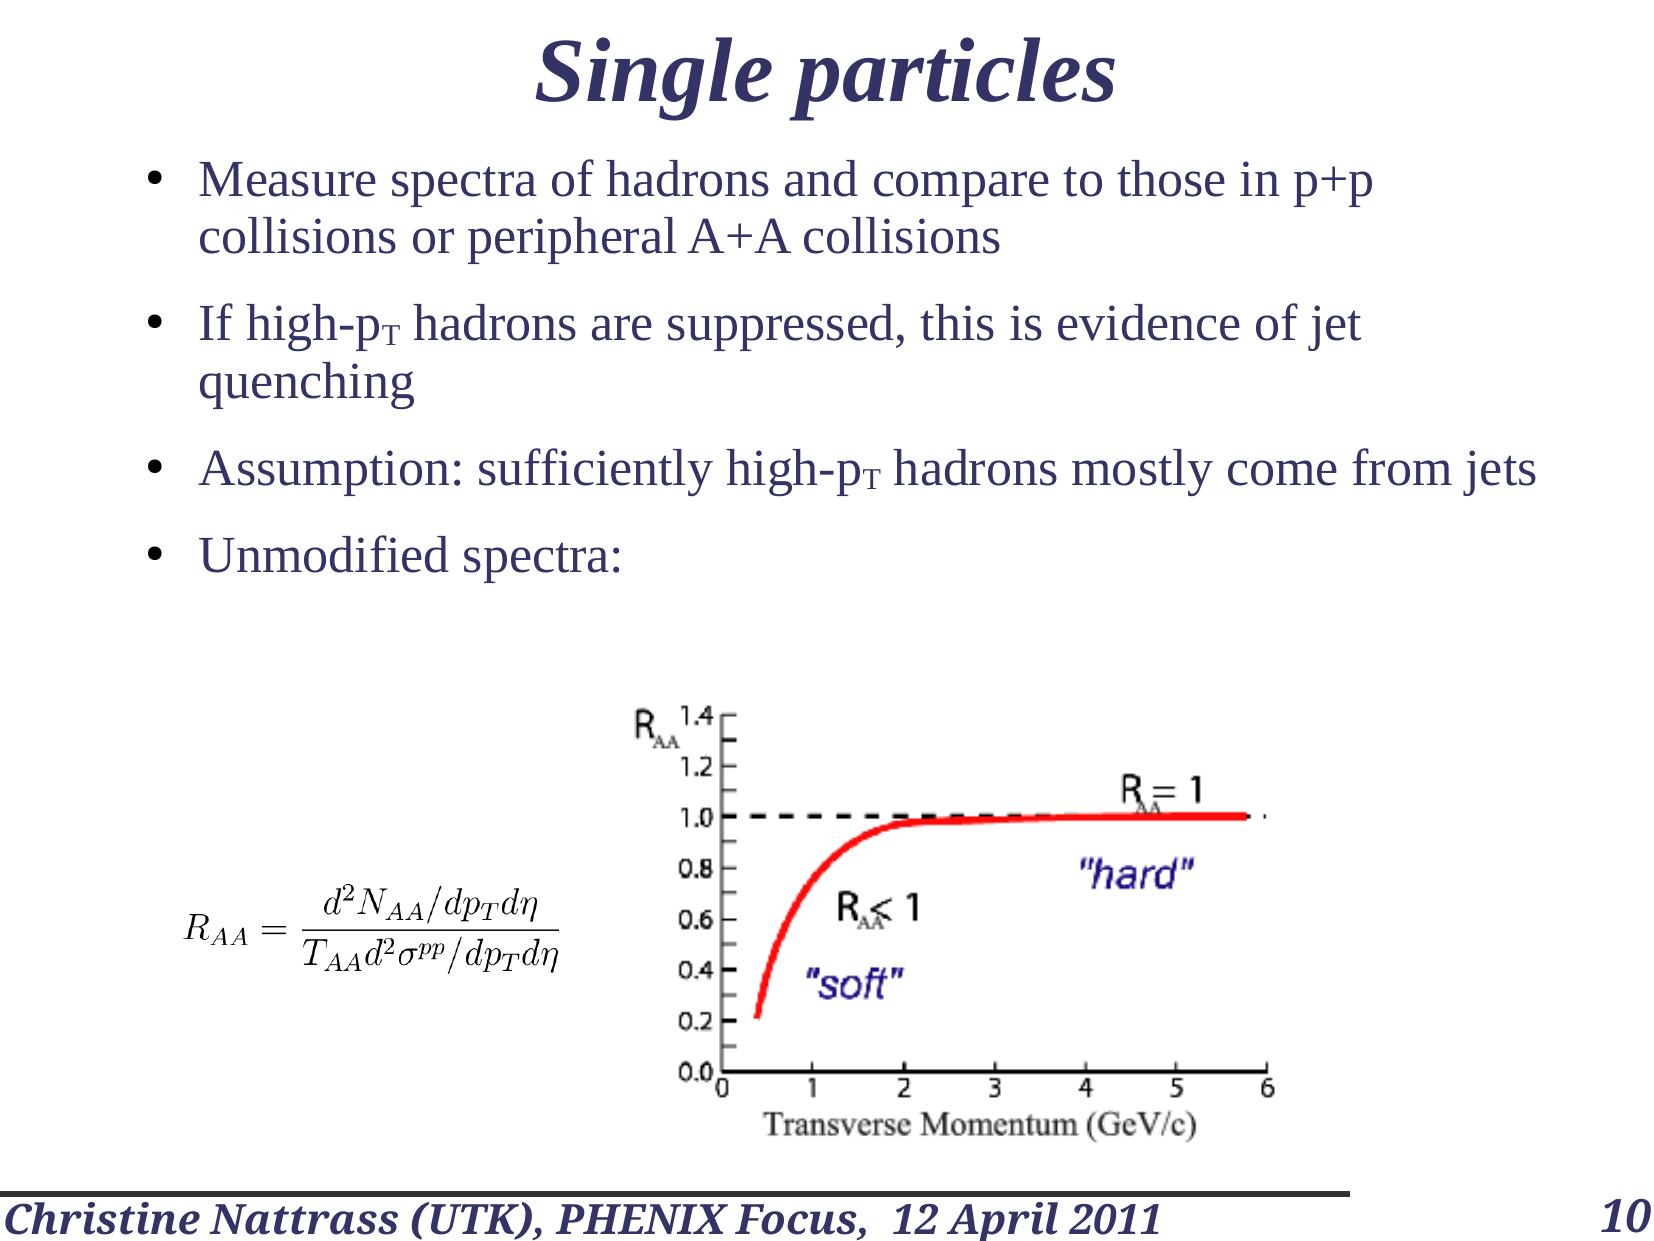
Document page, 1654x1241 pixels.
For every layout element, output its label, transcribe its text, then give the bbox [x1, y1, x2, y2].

list Measure spectra of hadrons and compare to those in p+p collisions or peripheral A+A collisions If high-pT hadrons are suppressed, this is evidence of jet quenching Assumption: sufficiently high-pT hadrons mostly come from jets Unmodified spectra: [127, 150, 1553, 859]
picture [633, 700, 1277, 1151]
picture [183, 883, 559, 975]
title Single particles [82, 19, 1571, 122]
